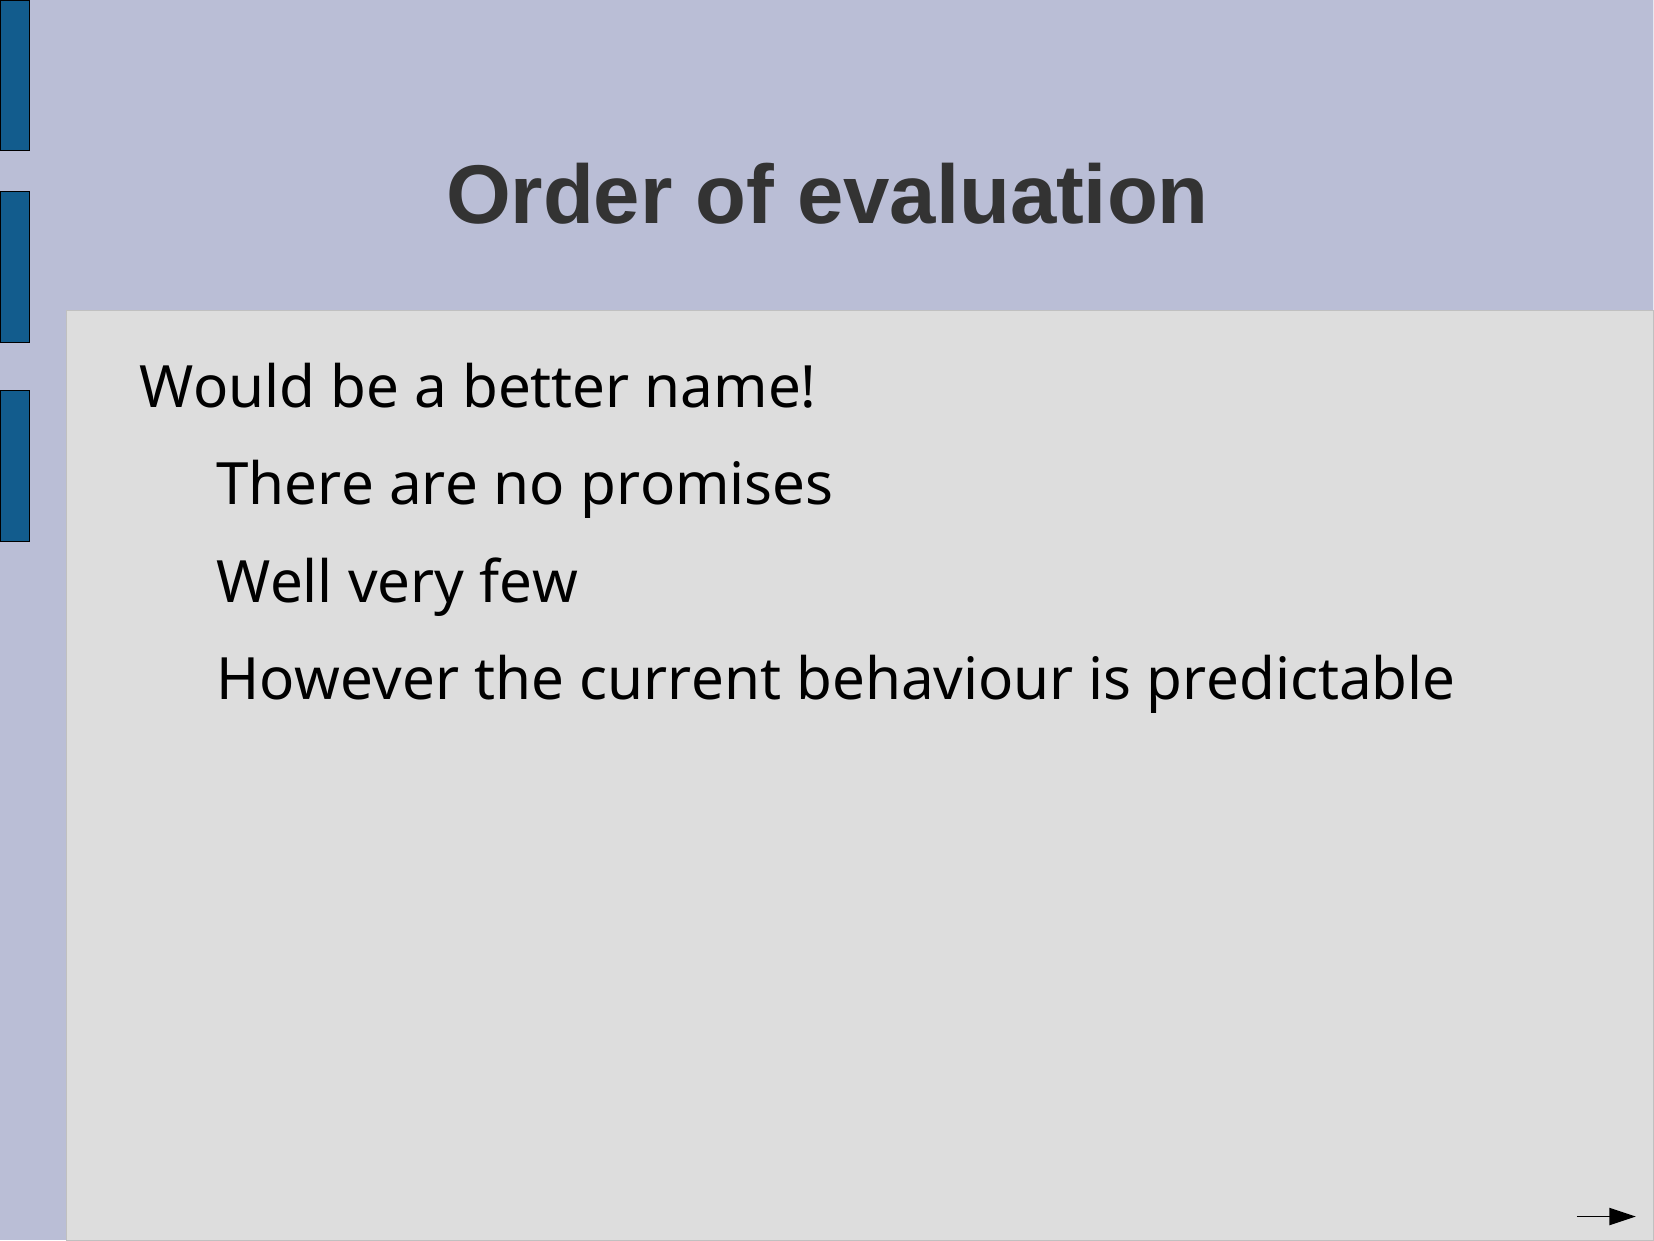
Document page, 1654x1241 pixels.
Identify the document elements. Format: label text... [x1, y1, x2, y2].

list Would be a better name! There are no promises Well very few However the current behaviour is predictable [121, 344, 1534, 1127]
title Order of evaluation [121, 91, 1534, 299]
